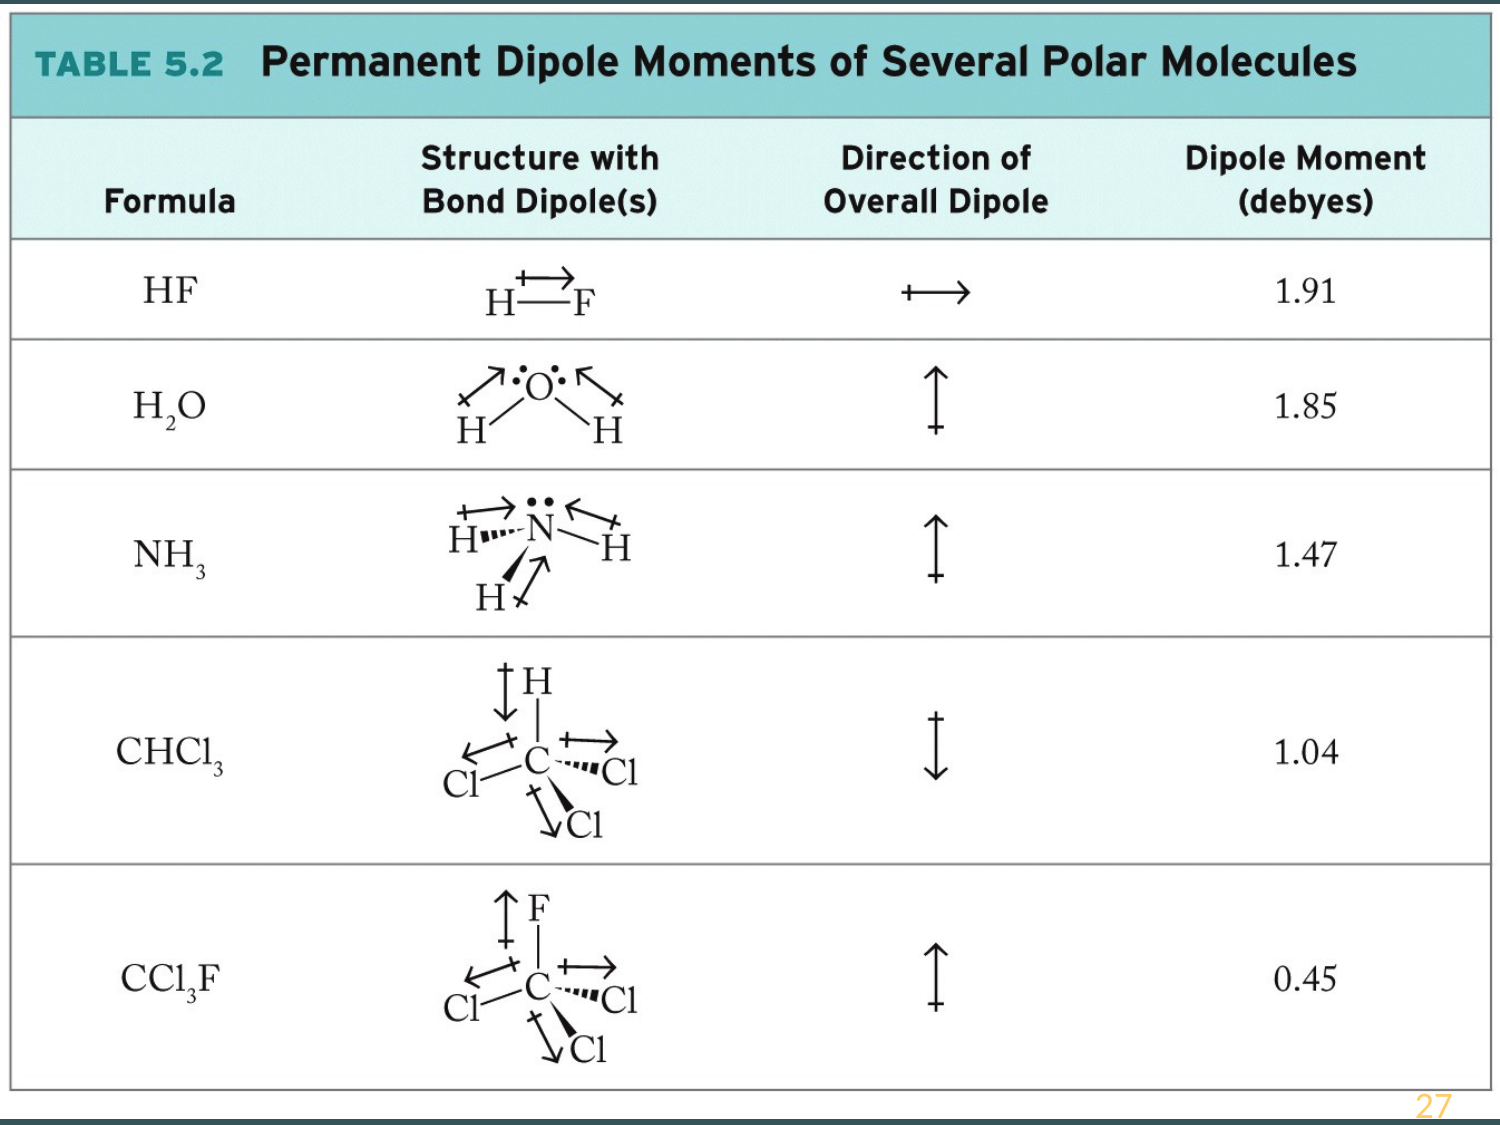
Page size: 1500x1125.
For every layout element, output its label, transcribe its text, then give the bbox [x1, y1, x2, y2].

picture [0, 4, 1500, 1119]
text_box <number> [1399, 1073, 1475, 1125]
slide_number 9 -<number> [1359, 1119, 1399, 1125]
